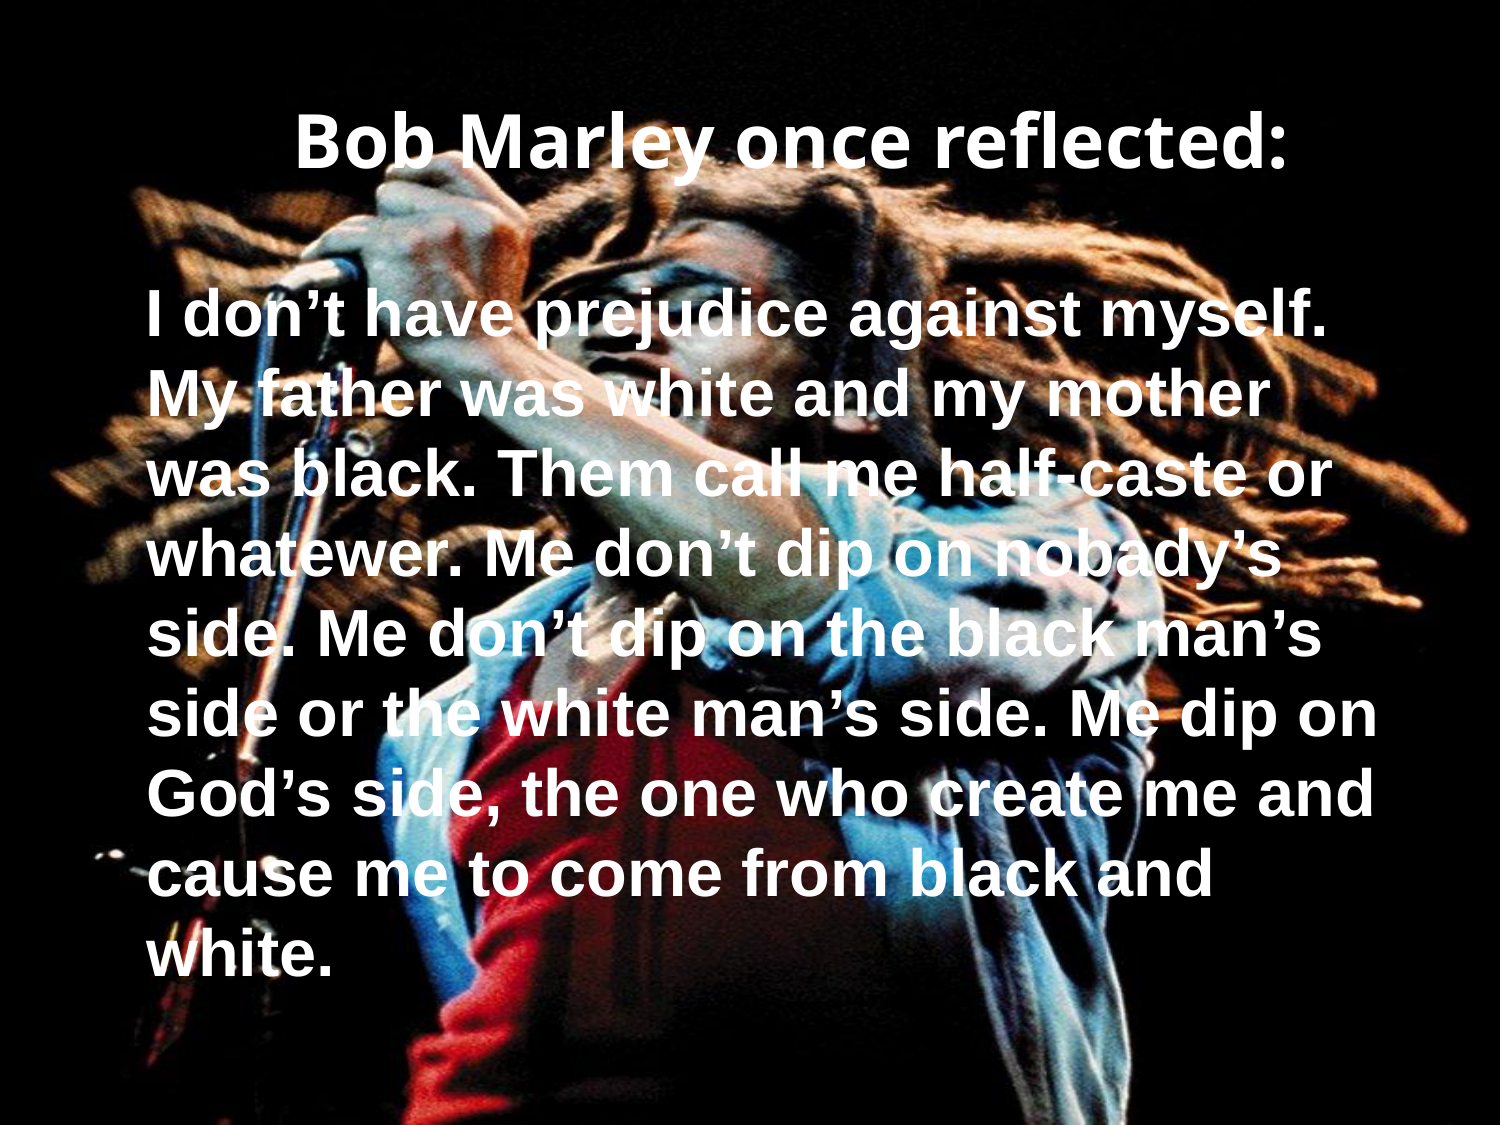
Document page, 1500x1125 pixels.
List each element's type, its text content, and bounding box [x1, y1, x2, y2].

title Bob Marley once reflected: [75, 45, 1425, 233]
list I don’t have prejudice against myself. My father was white and my mother was black. Them call me half-caste or whatewer. Me don’t dip on nobady’s side. Me don’t dip on the black man’s side or the white man’s side. Me dip on God’s side, the one who create me and cause me to come from black and white. [75, 262, 1425, 1005]
picture [0, 0, 1500, 1125]
